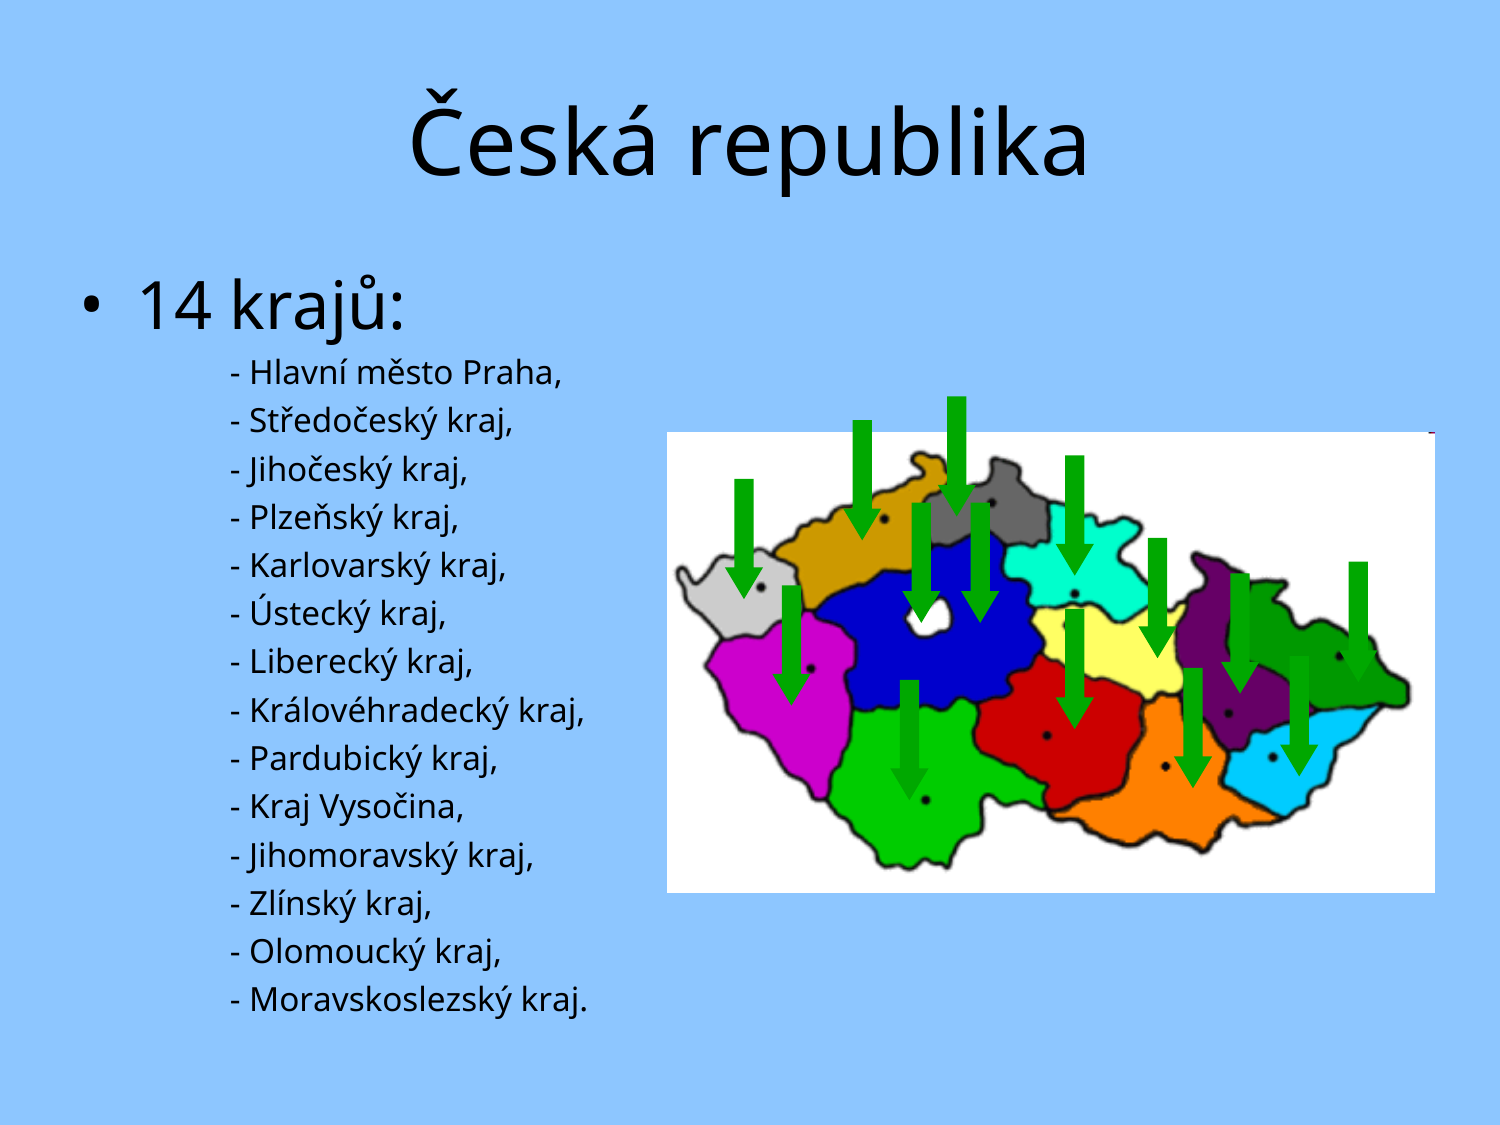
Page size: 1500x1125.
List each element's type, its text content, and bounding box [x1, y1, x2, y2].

text_box [1340, 562, 1377, 681]
picture [667, 432, 1435, 893]
text_box [939, 397, 975, 516]
text_box [1057, 609, 1093, 728]
title Česká republika [75, 45, 1426, 233]
text_box [1282, 656, 1316, 774]
text_box [844, 420, 880, 539]
text_box [891, 680, 928, 799]
text_box [773, 586, 810, 705]
text_box [1139, 538, 1176, 657]
text_box [1058, 456, 1092, 573]
text_box [726, 479, 762, 598]
text_box [903, 503, 940, 622]
list 14 krajů: - Hlavní město Praha, - Středočeský kraj, - Jihočeský kraj, - Plzeňský kraj, - Karlovarský kraj, - Ústecký kraj, - Liberecký kraj, - Královéhradecký kraj, - Pardubický kraj, - Kraj Vysočina, - Jihomoravský kraj, - Zlínský kraj, - Olomoucký kraj, - Moravskoslezský kraj. [64, 255, 656, 1071]
text_box [1222, 574, 1258, 693]
text_box [1175, 668, 1211, 787]
text_box [962, 503, 998, 622]
